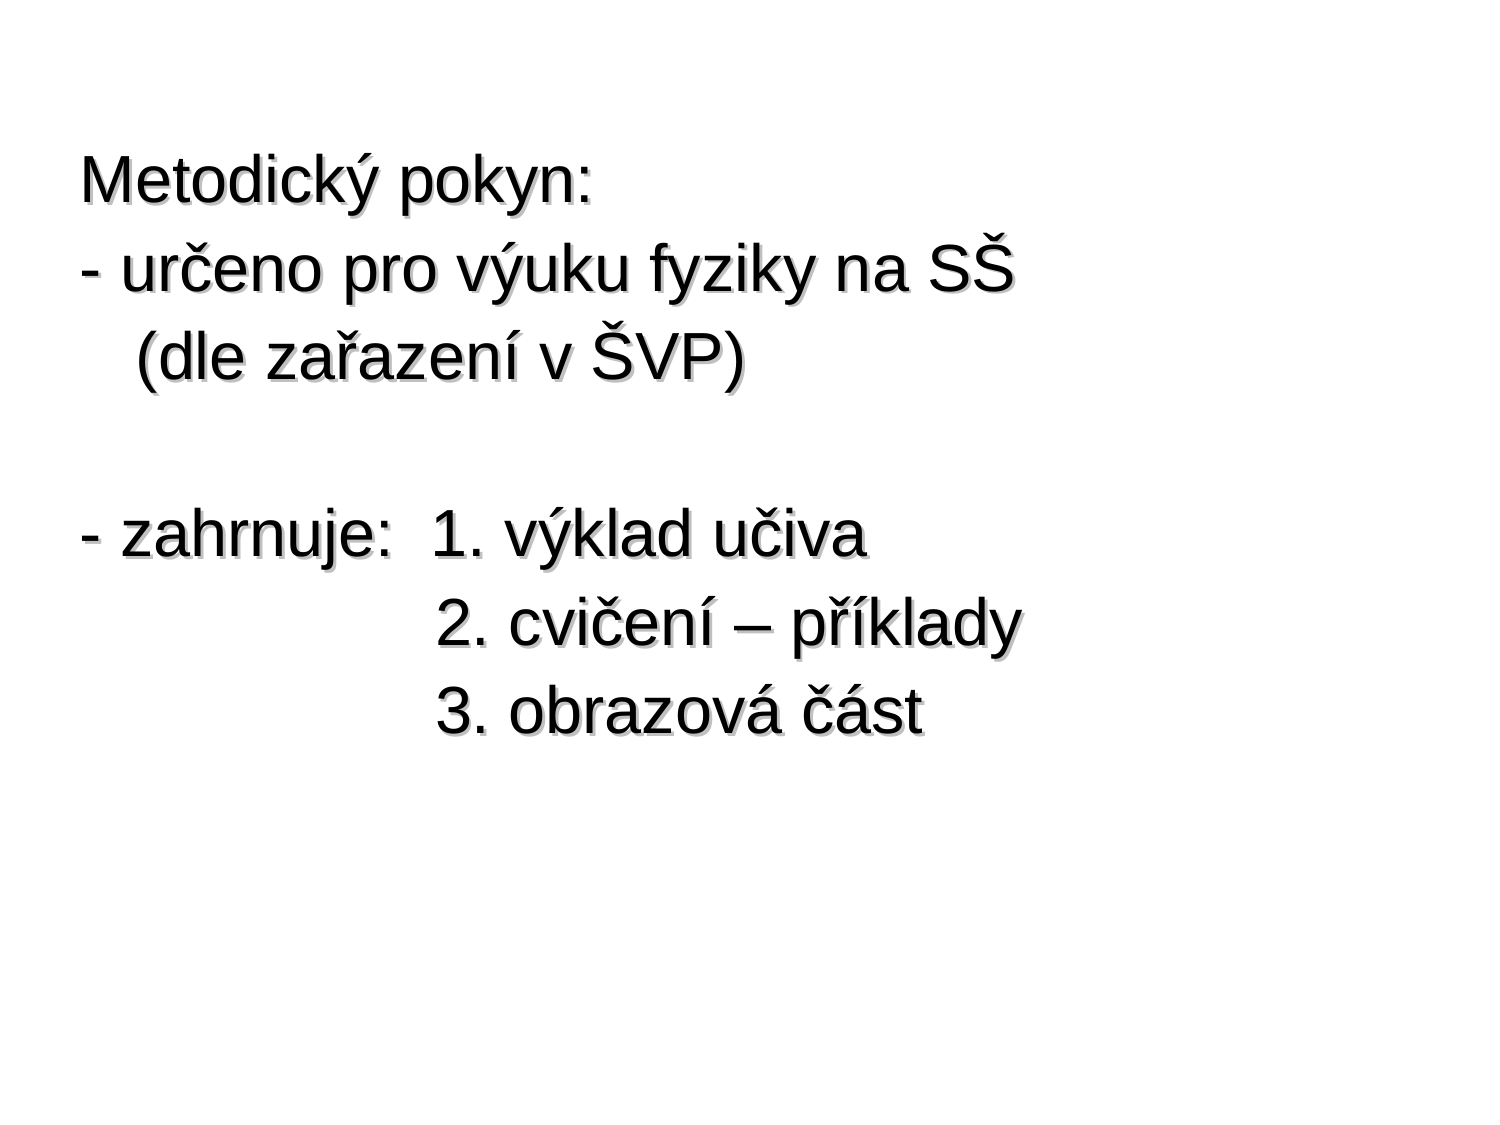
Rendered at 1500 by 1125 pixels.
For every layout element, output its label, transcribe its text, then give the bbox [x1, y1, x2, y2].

text_box Metodický pokyn: - určeno pro výuku fyziky na SŠ (dle zařazení v ŠVP) - zahrnuje: 1. výklad učiva 2. cvičení – příklady 3. obrazová část [64, 137, 1415, 880]
